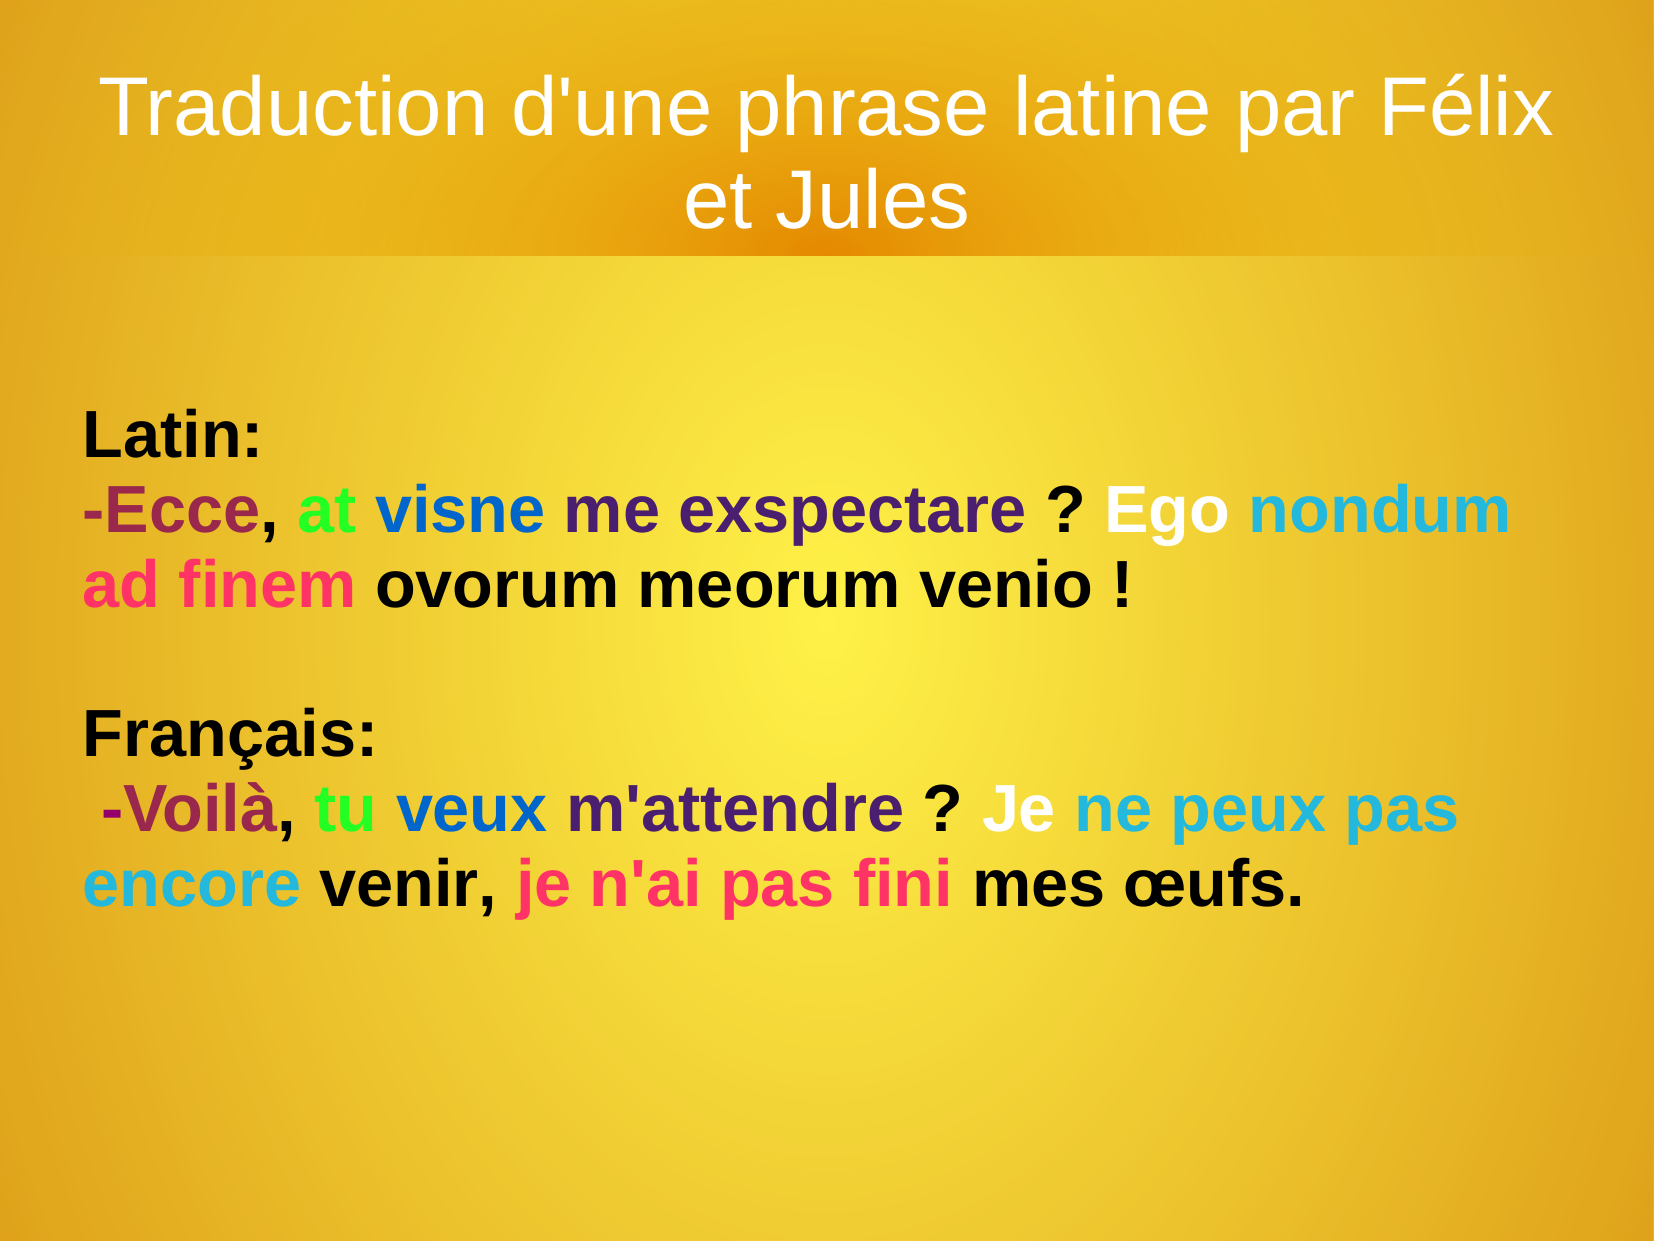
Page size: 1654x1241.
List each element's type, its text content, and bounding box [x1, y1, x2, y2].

subtitle Latin: -Ecce, at visne me exspectare ? Ego nondum ad finem ovorum meorum venio ! Français: -Voilà, tu veux m'attendre ? Je ne peux pas encore venir, je n'ai pas fini mes œufs. [82, 299, 1571, 1019]
title Traduction d'une phrase latine par Félix et Jules [82, 49, 1571, 257]
